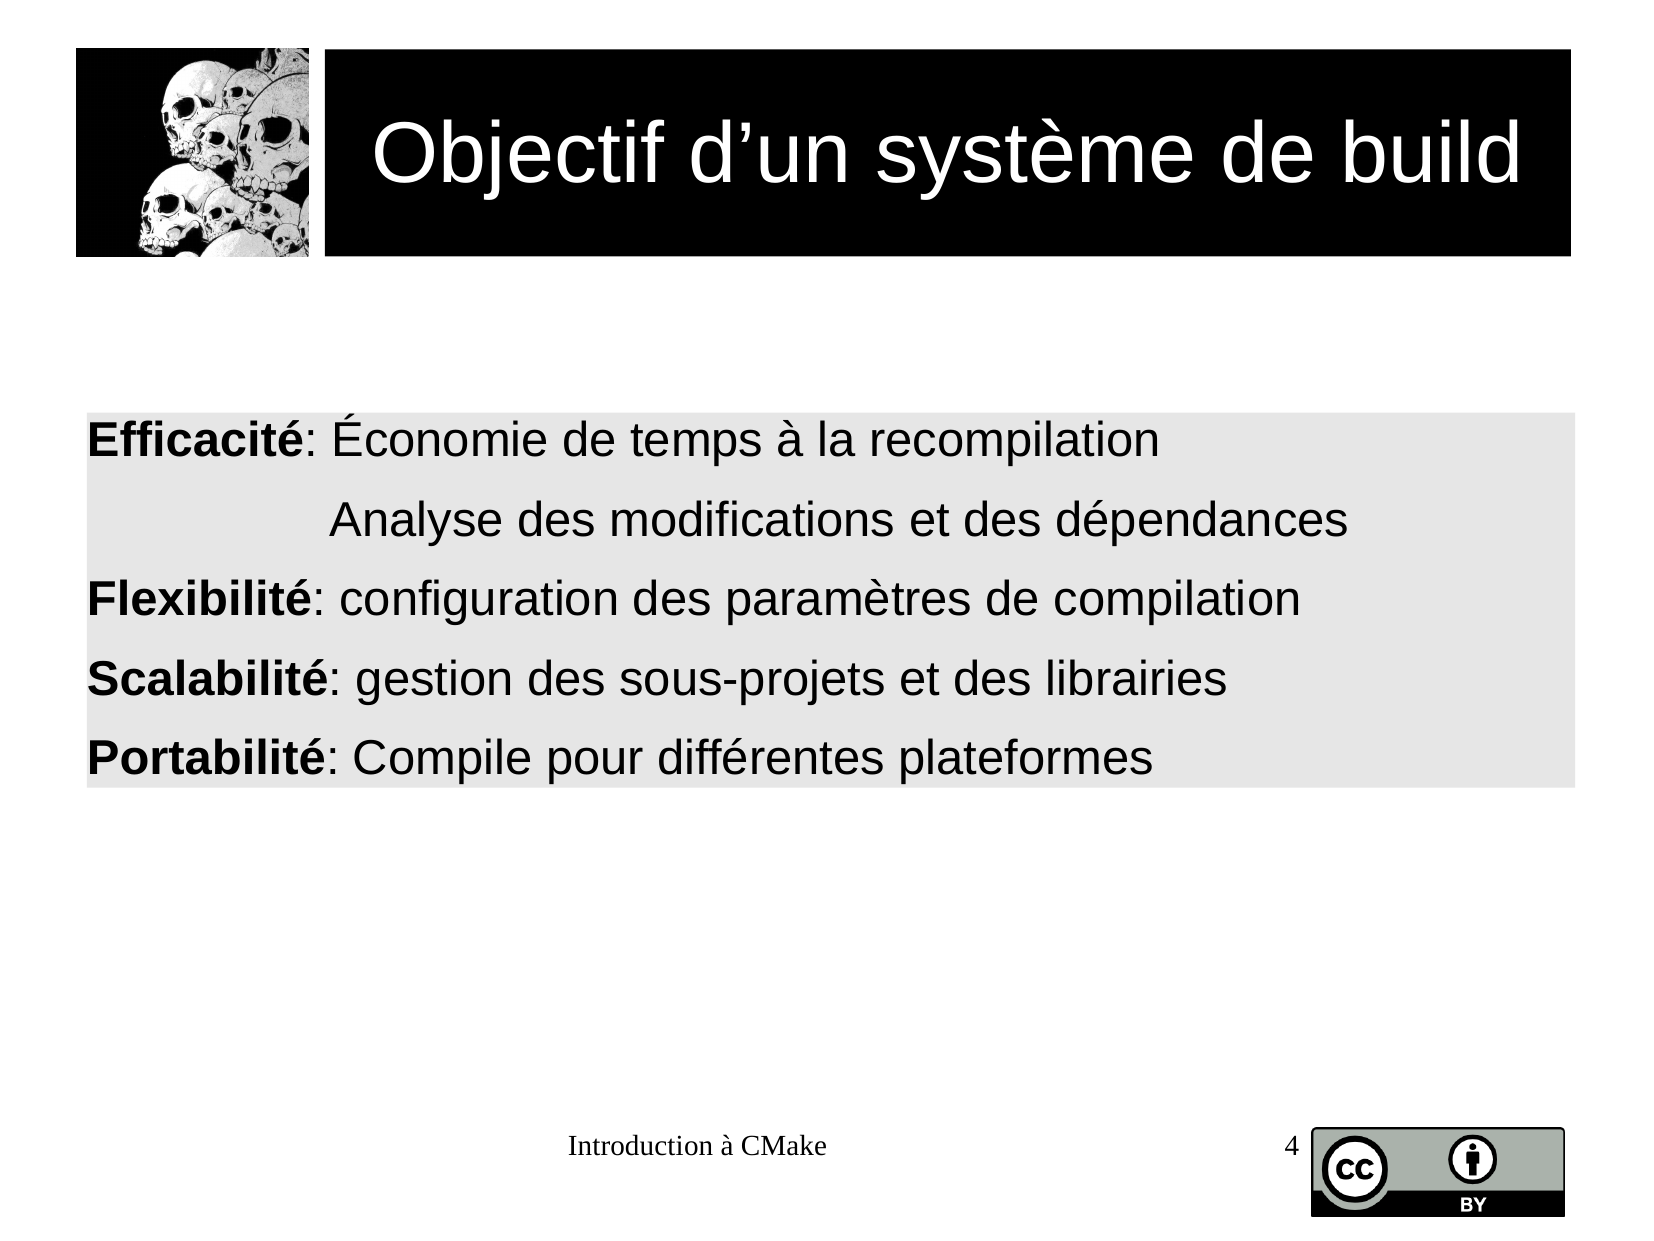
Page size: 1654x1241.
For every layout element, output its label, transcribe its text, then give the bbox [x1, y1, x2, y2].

picture [1311, 1127, 1565, 1217]
picture [76, 48, 309, 257]
title Objectif d’un système de build [324, 49, 1571, 257]
list Efficacité: Économie de temps à la recompilation Analyse des modifications et des dépendances Flexibilité: configuration des paramètres de compilation Scalabilité: gestion des sous-projets et des librairies Portabilité: Compile pour différentes plateformes [86, 412, 1576, 788]
